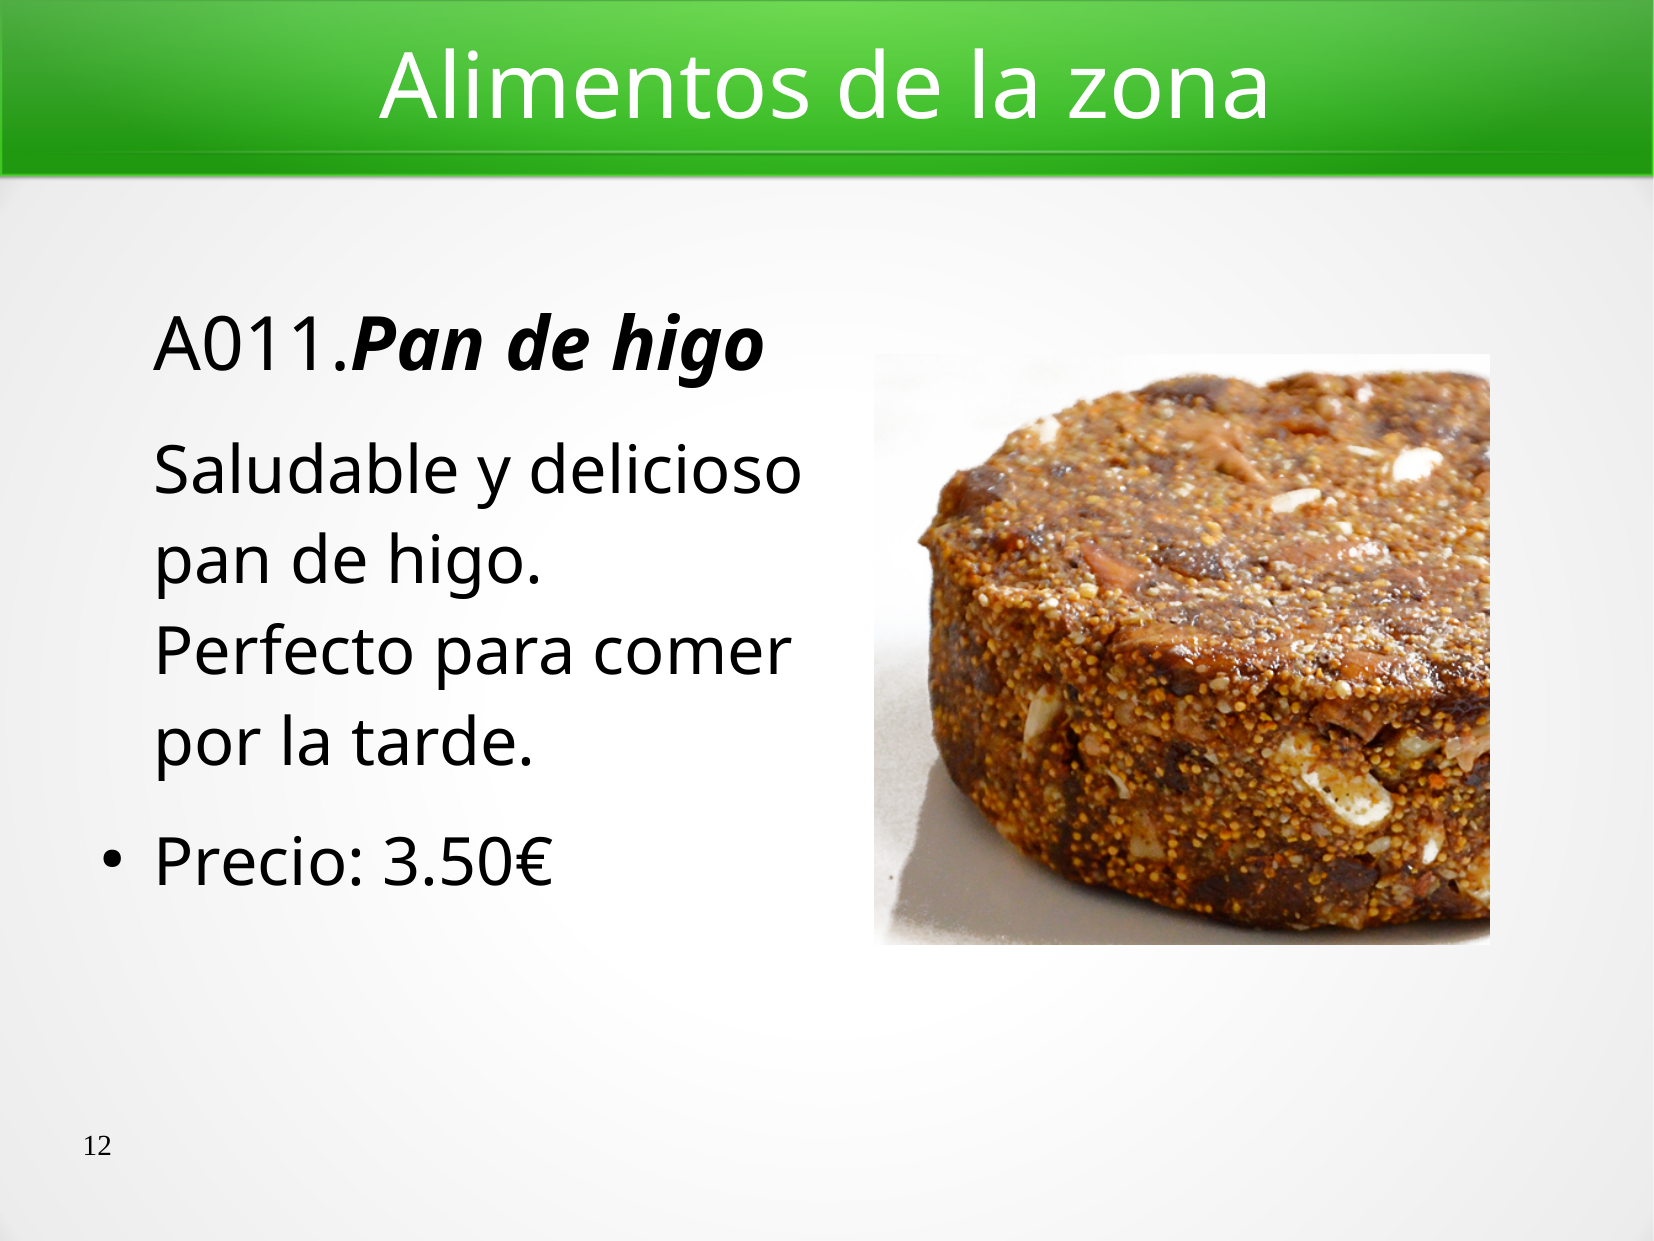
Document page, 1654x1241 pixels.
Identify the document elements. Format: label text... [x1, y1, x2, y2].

picture [0, 0, 1654, 1241]
title Alimentos de la zona [82, 11, 1571, 154]
list A011.Pan de higo Saludable y delicioso pan de higo. Perfecto para comer por la tarde. Precio: 3.50€ [82, 290, 809, 1010]
